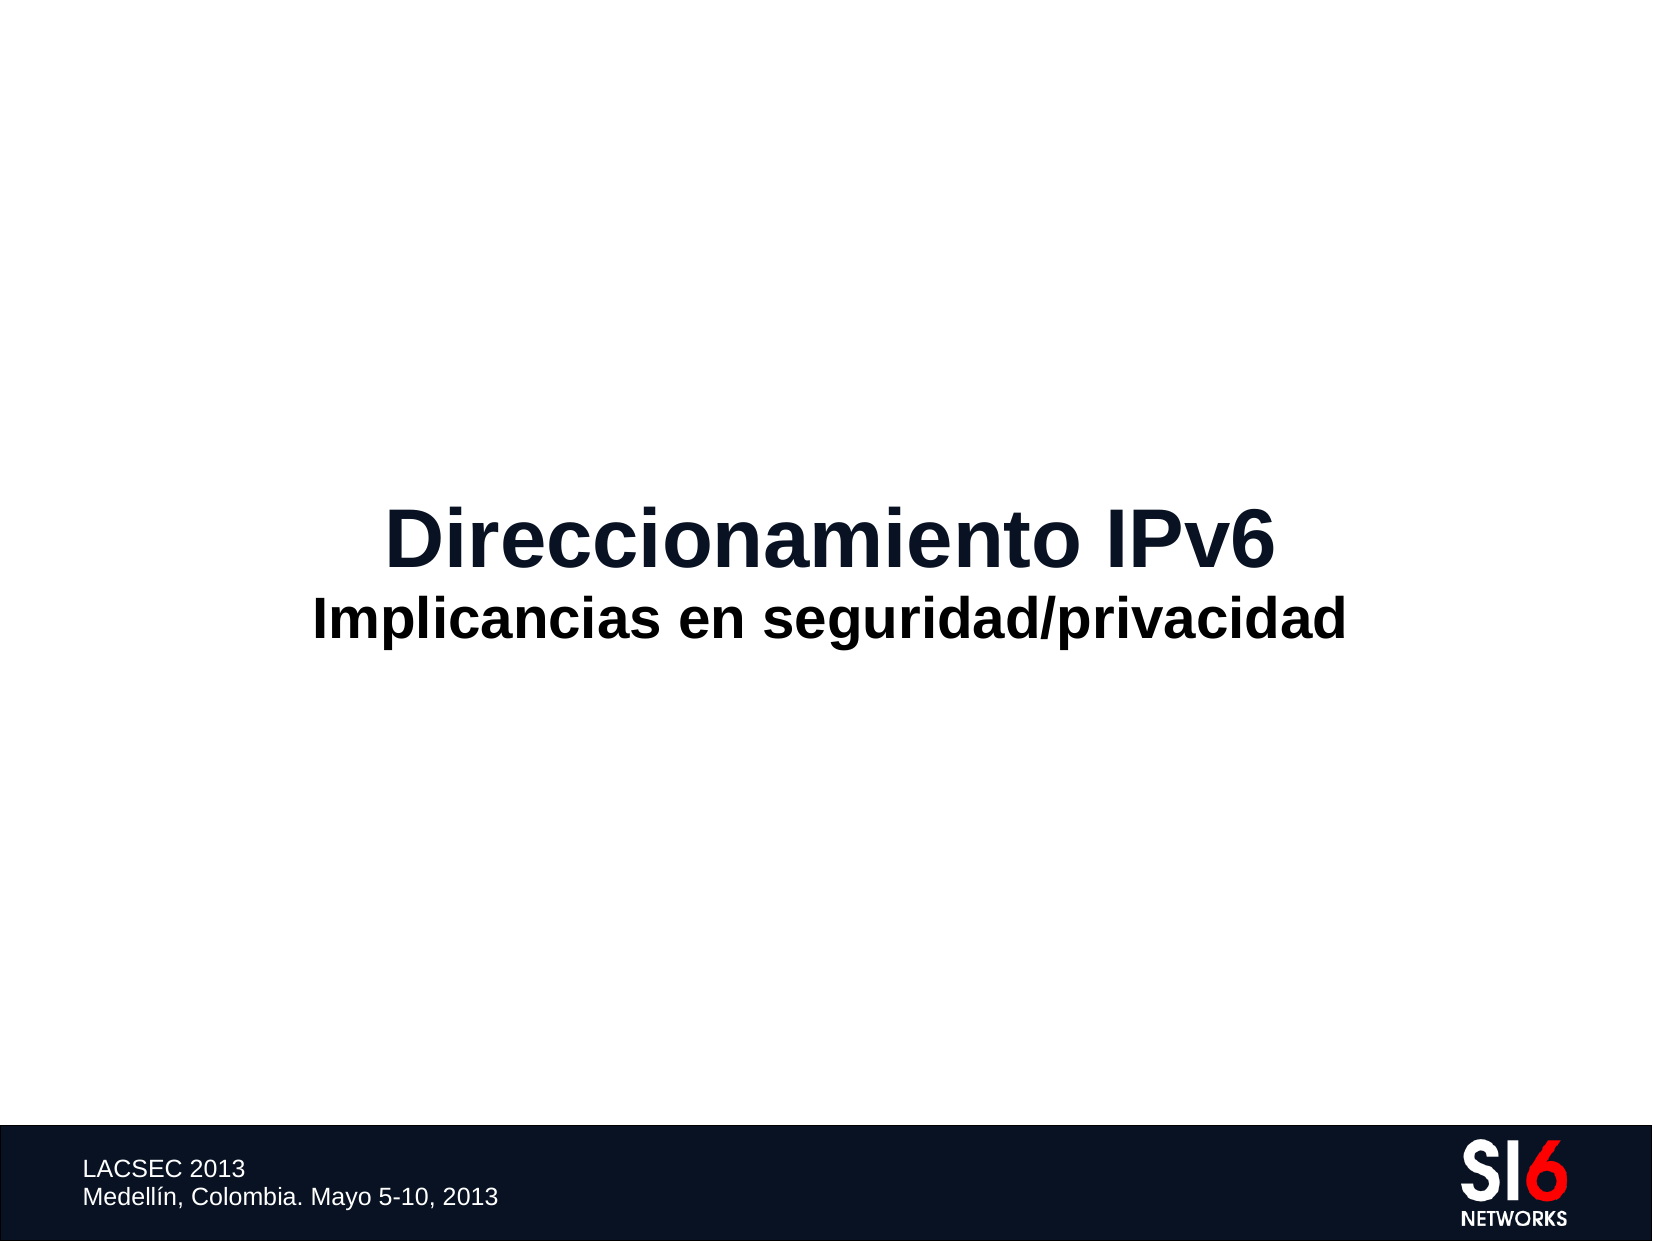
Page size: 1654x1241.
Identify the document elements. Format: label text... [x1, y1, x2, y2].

title Direccionamiento IPv6 Implicancias en seguridad/privacidad [86, 467, 1576, 676]
picture [1461, 1139, 1567, 1226]
